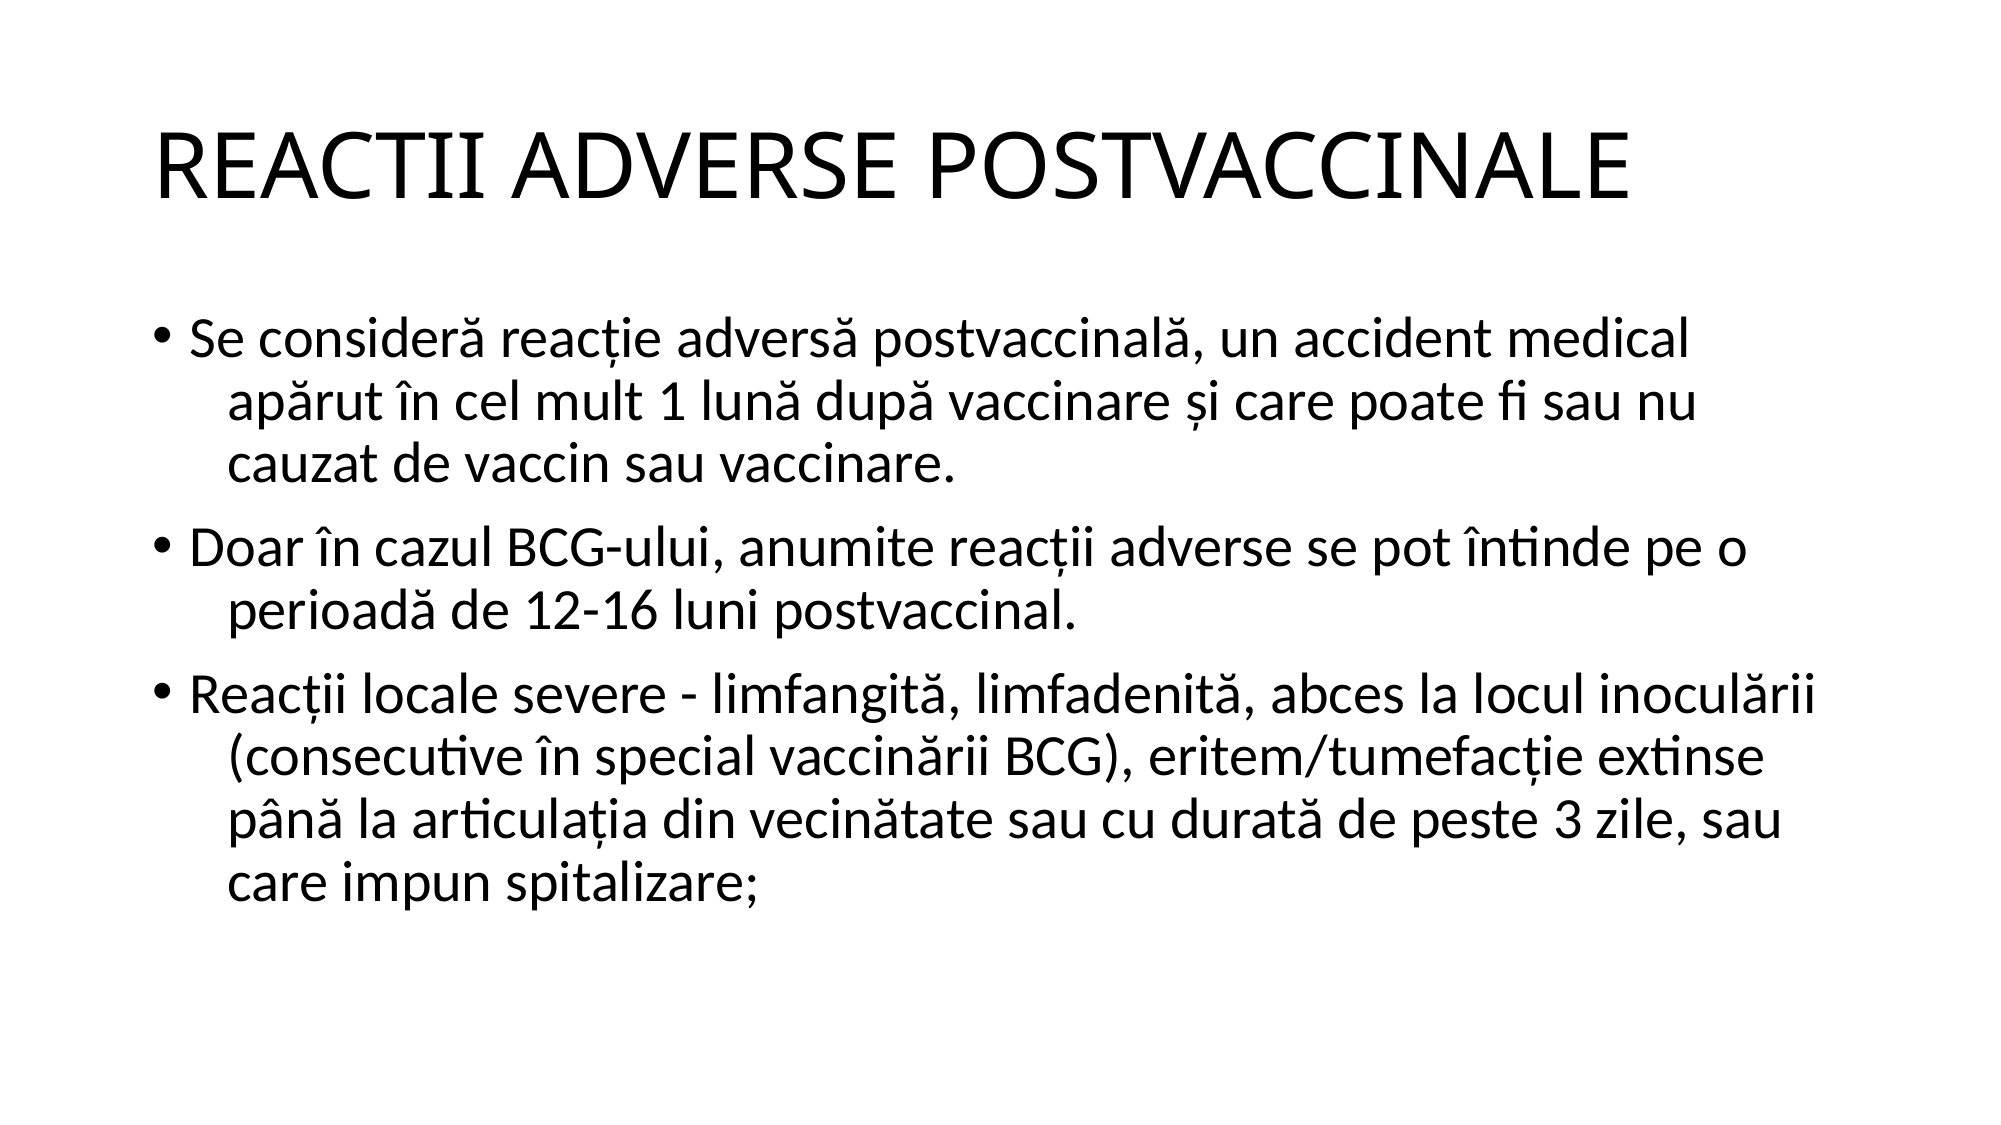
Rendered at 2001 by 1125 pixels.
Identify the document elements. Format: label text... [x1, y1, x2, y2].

title REACTII ADVERSE POSTVACCINALE [137, 59, 1863, 278]
list Se consideră reacţie adversă postvaccinală, un accident medical apărut în cel mult 1 lună după vaccinare şi care poate fi sau nu cauzat de vaccin sau vaccinare. Doar în cazul BCG-ului, anumite reacţii adverse se pot întinde pe o perioadă de 12-16 luni postvaccinal. Reacţii locale severe - limfangită, limfadenită, abces la locul inoculării (consecutive în special vaccinării BCG), eritem/tumefacţie extinse până la articulaţia din vecinătate sau cu durată de peste 3 zile, sau care impun spitalizare; [137, 299, 1863, 1014]
